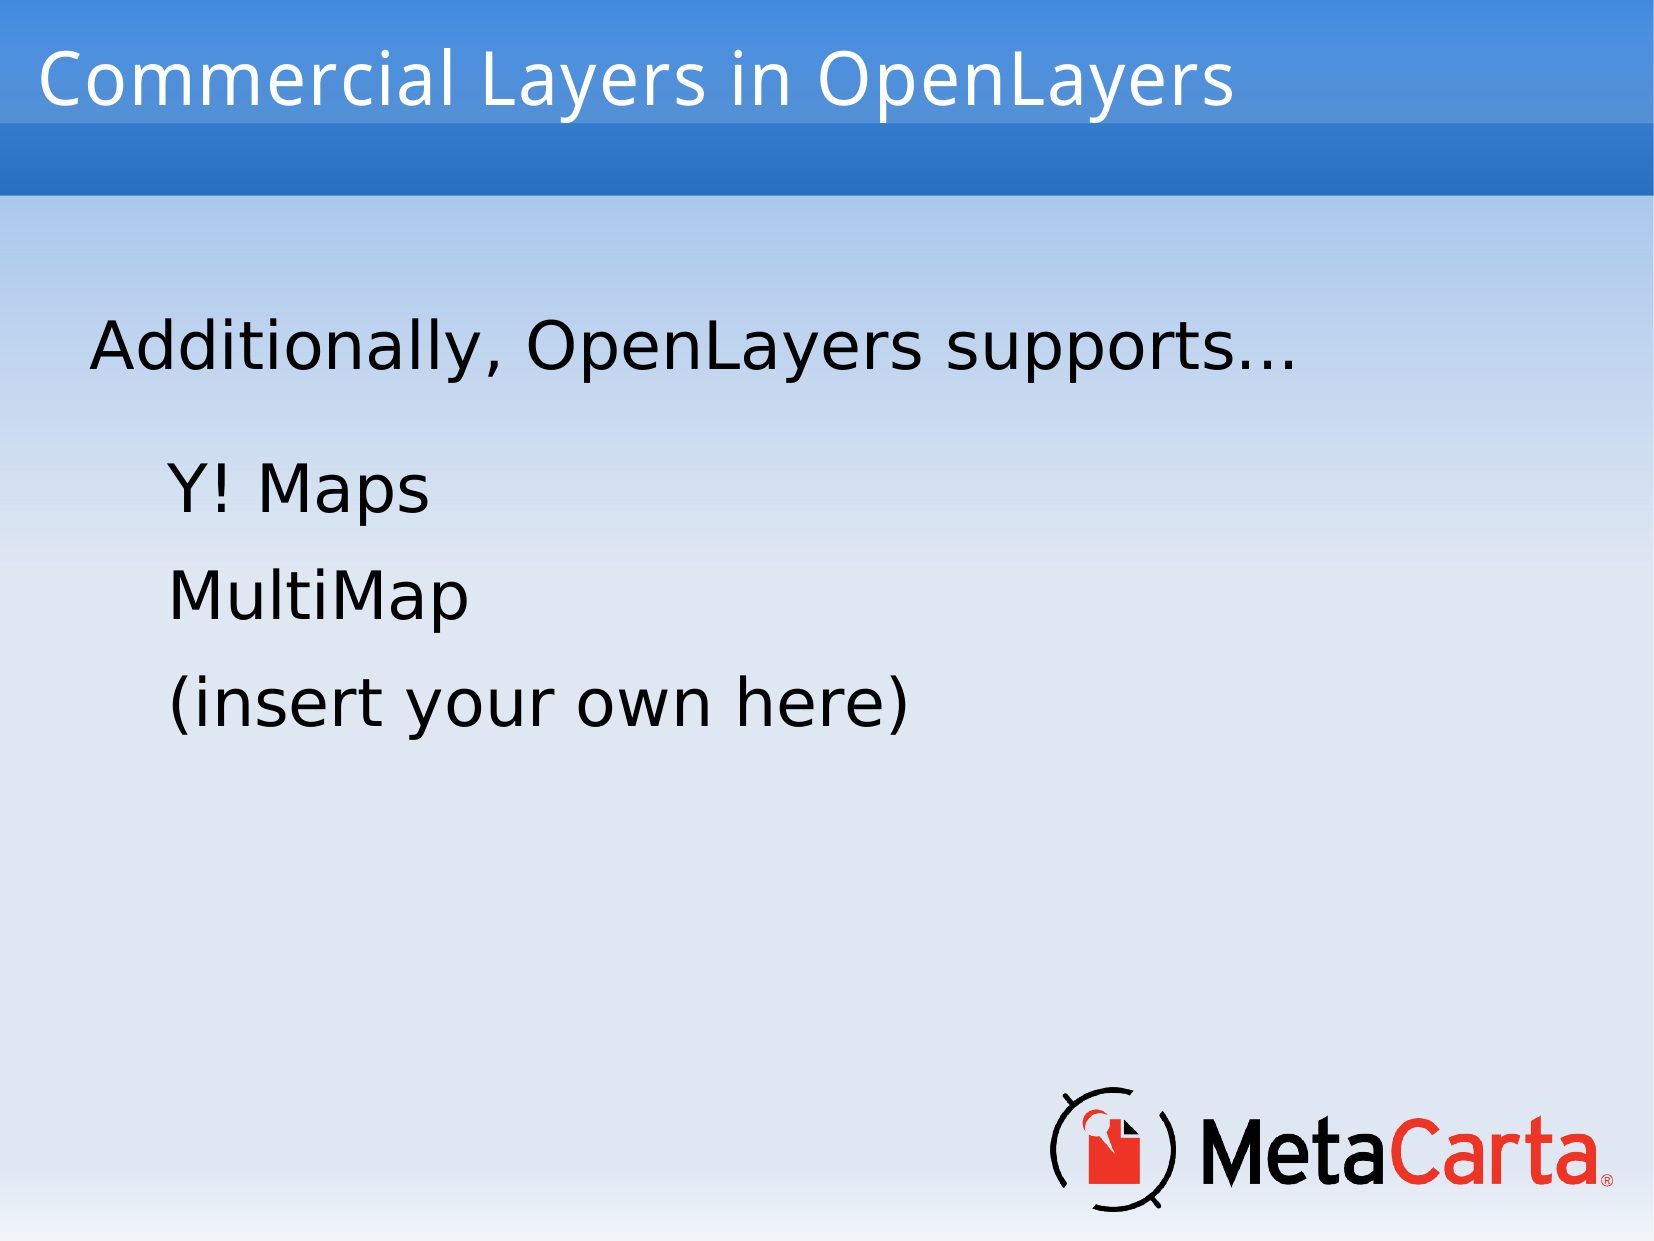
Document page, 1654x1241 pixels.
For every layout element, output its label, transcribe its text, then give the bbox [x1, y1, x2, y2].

list Y! Maps MultiMap (insert your own here) [150, 450, 1571, 1094]
title Commercial Layers in OpenLayers [37, 2, 1463, 151]
text_box Additionally, OpenLayers supports... [75, 300, 1576, 393]
picture [0, 0, 1654, 1241]
